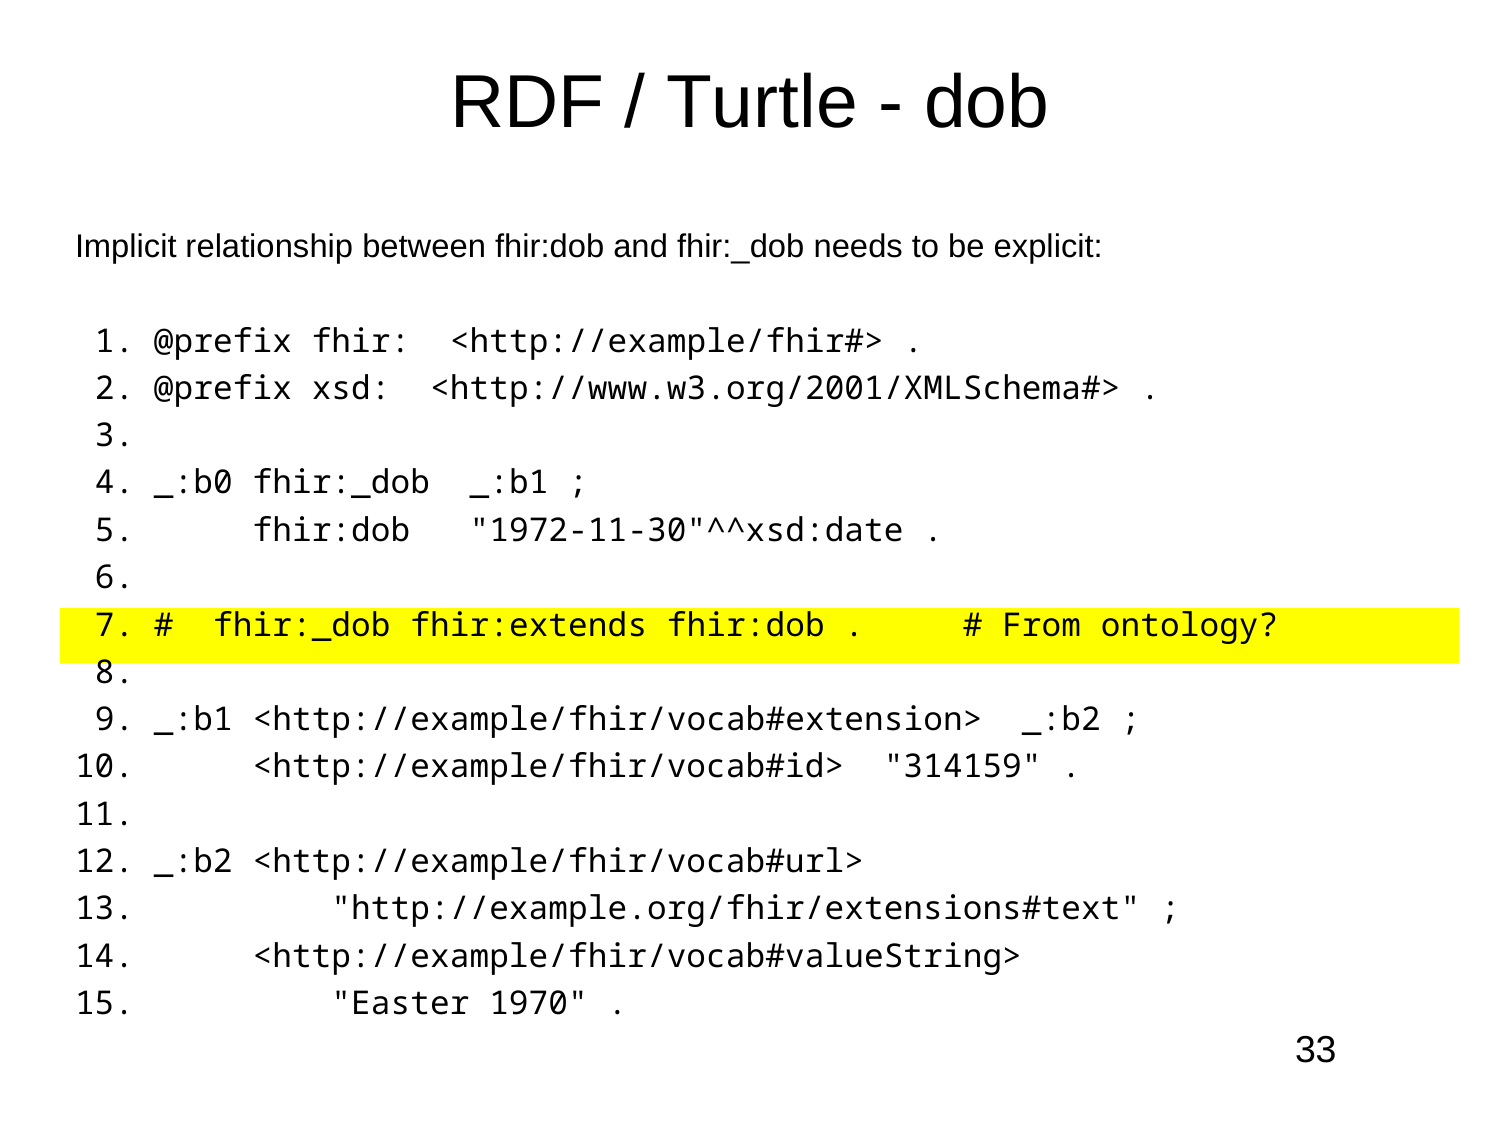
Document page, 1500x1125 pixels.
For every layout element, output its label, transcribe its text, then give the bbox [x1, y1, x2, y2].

list Implicit relationship between fhir:dob and fhir:_dob needs to be explicit: 1. @prefix fhir: <http://example/fhir#> . 2. @prefix xsd: <http://www.w3.org/2001/XMLSchema#> . 3. 4. _:b0 fhir:_dob _:b1 ; 5. fhir:dob "1972-11-30"^^xsd:date . 6. 7. # fhir:_dob fhir:extends fhir:dob . # From ontology? 8. 9. _:b1 <http://example/fhir/vocab#extension> _:b2 ; 10. <http://example/fhir/vocab#id> "314159" . 11. 12. _:b2 <http://example/fhir/vocab#url> 13. "http://example.org/fhir/extensions#text" ; 14. <http://example/fhir/vocab#valueString> 15. "Easter 1970" . [75, 224, 1491, 1037]
title RDF / Turtle - dob [75, 3, 1425, 192]
text_box [59, 608, 75, 664]
